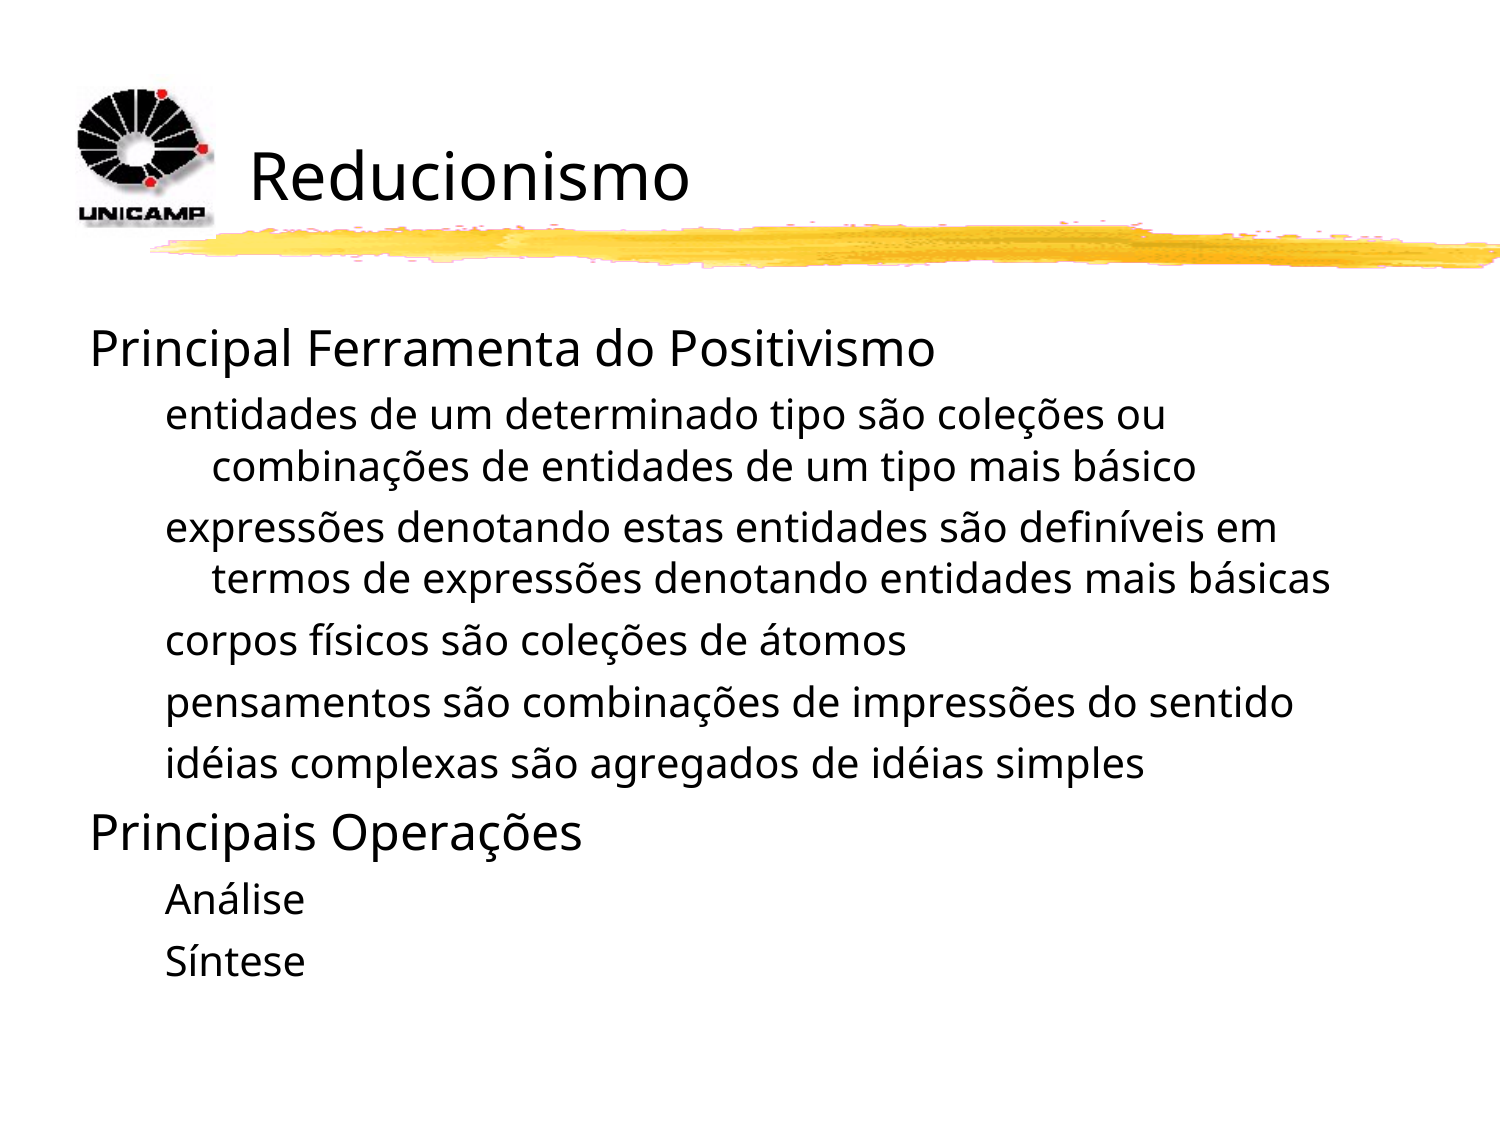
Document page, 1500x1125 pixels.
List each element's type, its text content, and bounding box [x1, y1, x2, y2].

picture [75, 74, 1500, 279]
list Principal Ferramenta do Positivismo entidades de um determinado tipo são coleções ou combinações de entidades de um tipo mais básico expressões denotando estas entidades são definíveis em termos de expressões denotando entidades mais básicas corpos físicos são coleções de átomos pensamentos são combinações de impressões do sentido idéias complexas são agregados de idéias simples Principais Operações Análise Síntese [74, 309, 1417, 994]
title Reducionismo [233, 37, 1434, 225]
